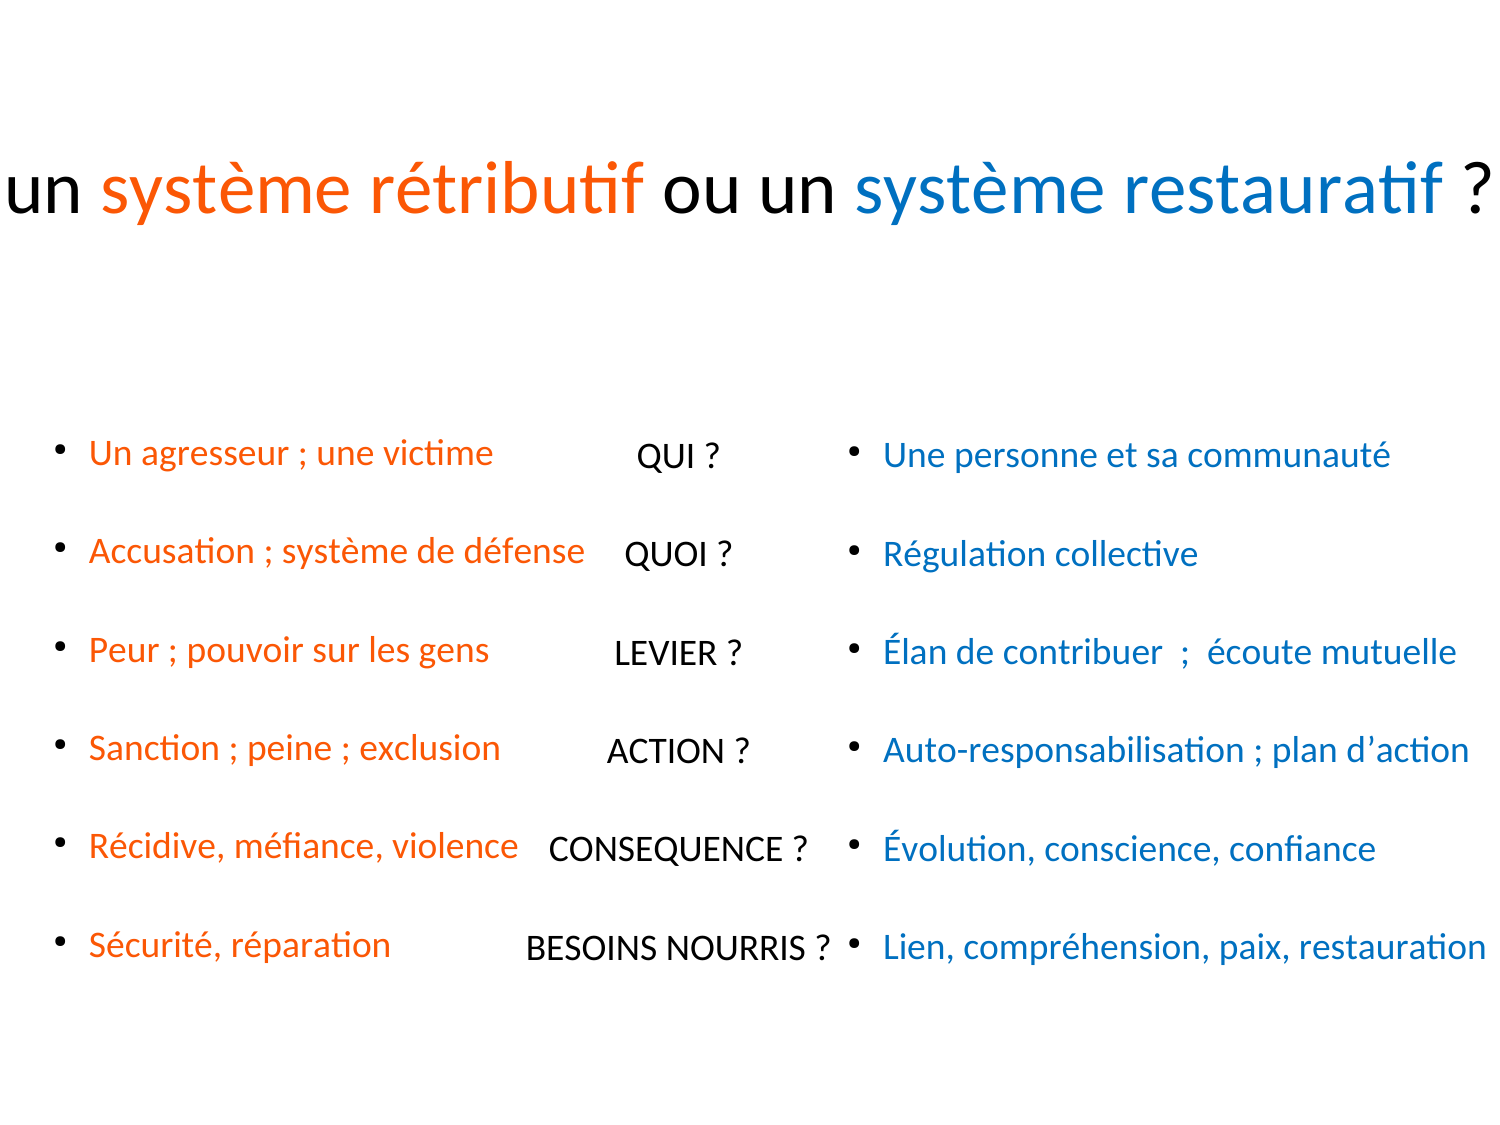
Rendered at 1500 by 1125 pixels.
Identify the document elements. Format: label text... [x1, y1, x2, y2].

title un système rétributif ou un système restauratif ? [0, 45, 1500, 233]
list Une personne et sa communauté Régulation collective Élan de contribuer ; écoute mutuelle Auto-responsabilisation ; plan d’action Évolution, conscience, confiance Lien, compréhension, paix, restauration [832, 378, 1500, 1125]
text_box QUI ? QUOI ? LEVIER ? ACTION ? CONSEQUENCE ? BESOINS NOURRIS ? [490, 378, 869, 1122]
text_box Un agresseur ; une victime Accusation ; système de défense Peur ; pouvoir sur les gens Sanction ; peine ; exclusion Récidive, méfiance, violence Sécurité, réparation [38, 375, 615, 928]
